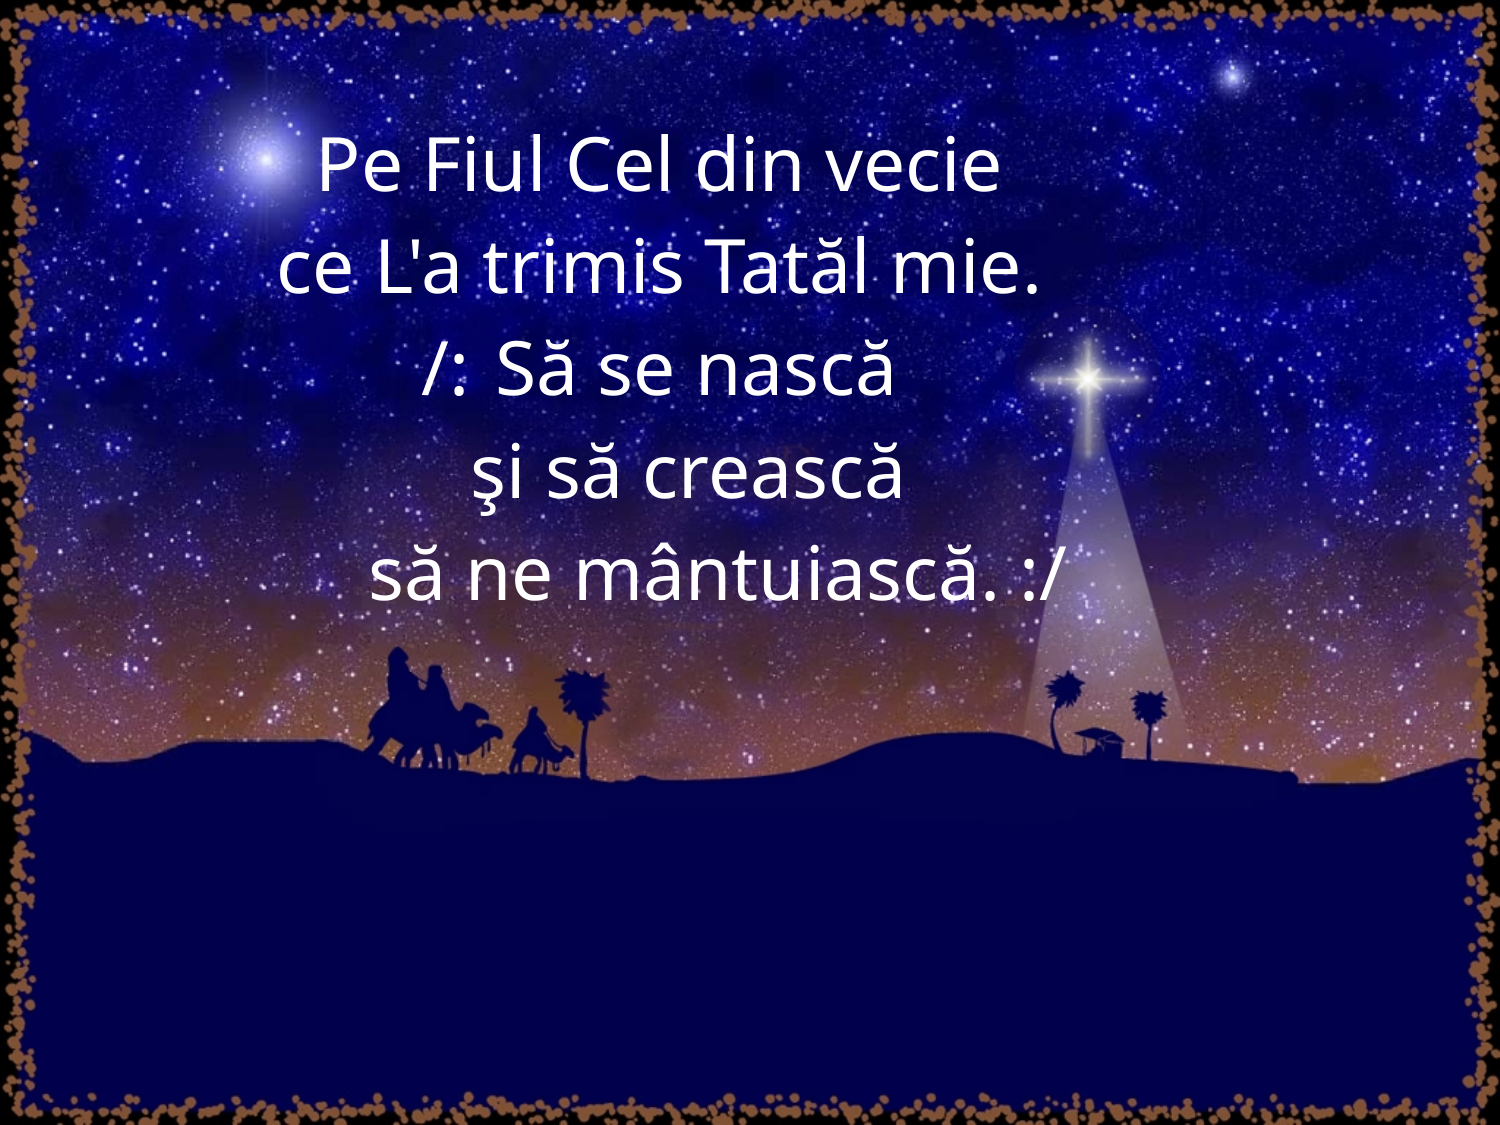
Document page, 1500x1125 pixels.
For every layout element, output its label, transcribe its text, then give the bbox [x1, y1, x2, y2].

list Pe Fiul Cel din vecie ce L'a trimis Tatăl mie. /: Să se nască şi să crească să ne mântuiască. :/ [146, 103, 1173, 727]
picture [0, 0, 1500, 1125]
